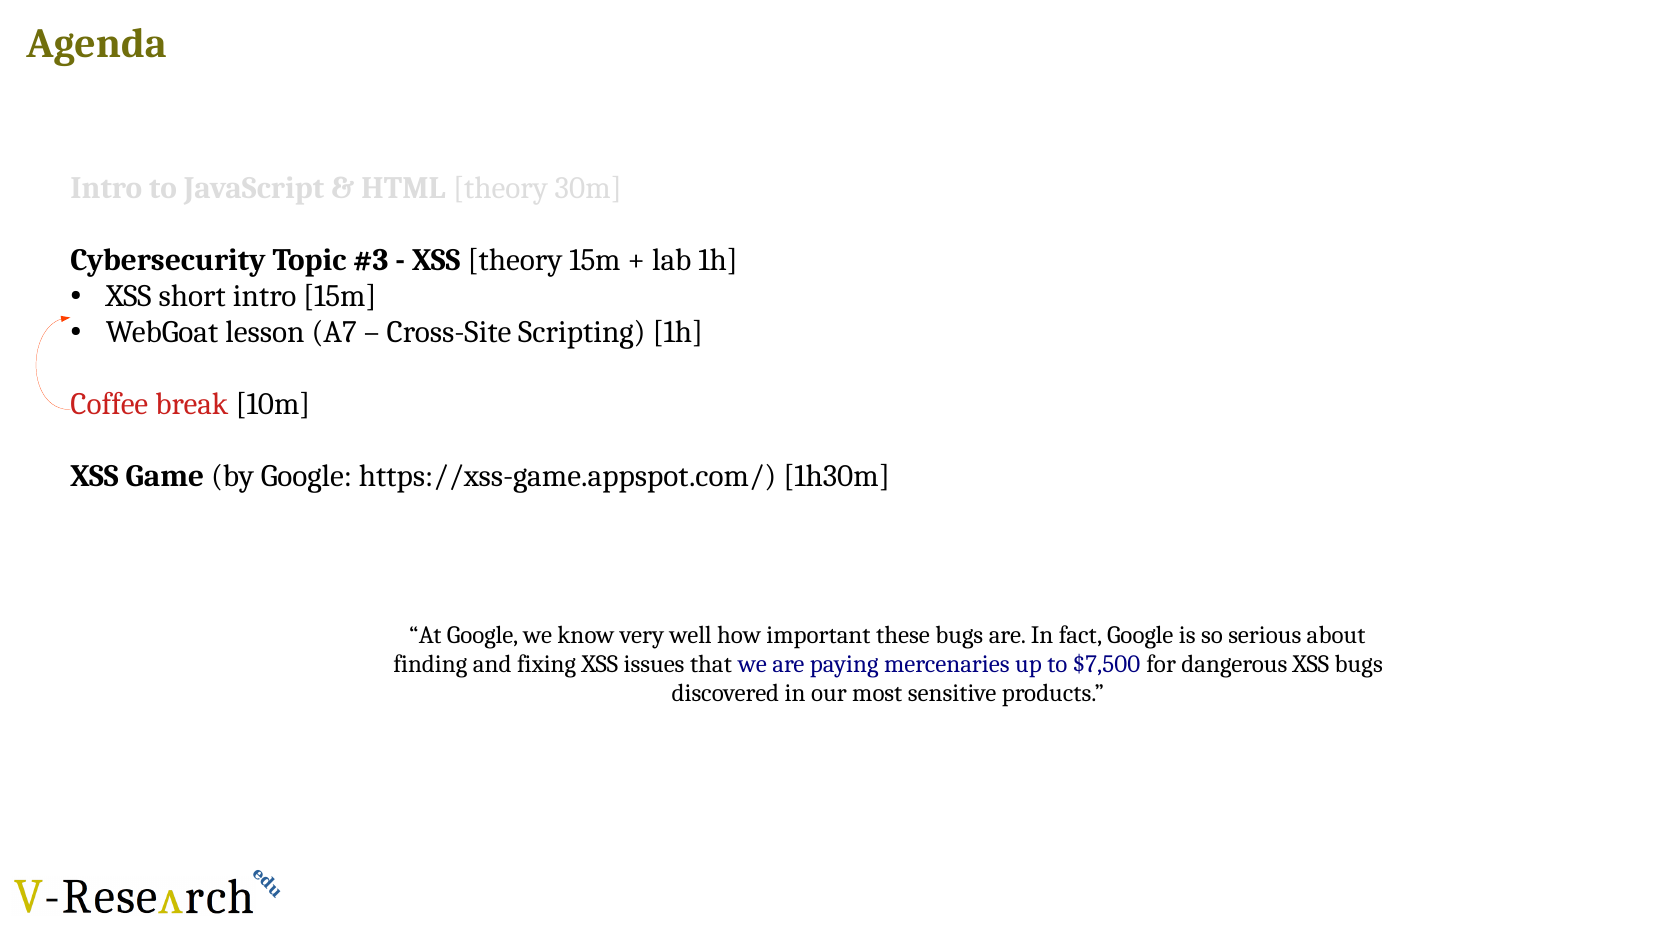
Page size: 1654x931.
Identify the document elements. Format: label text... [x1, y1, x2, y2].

text_box “At Google, we know very well how important these bugs are. In fact, Google is so serious about finding and fixing XSS issues that we are paying mercenaries up to $7,500 for dangerous XSS bugs discovered in our most sensitive products.” [370, 649, 1406, 746]
picture [11, 876, 255, 916]
text_box edu [222, 847, 333, 931]
text_box Intro to JavaScript & HTML [theory 30m] Cybersecurity Topic #3 - XSS [theory 15m + lab 1h] XSS short intro [15m] WebGoat lesson (A7 – Cross-Site Scripting) [1h] Coffee break [10m] XSS Game (by Google: https://xss-game.appspot.com/) [1h30m] [70, 170, 1512, 649]
text_box Agenda [11, 12, 1193, 77]
